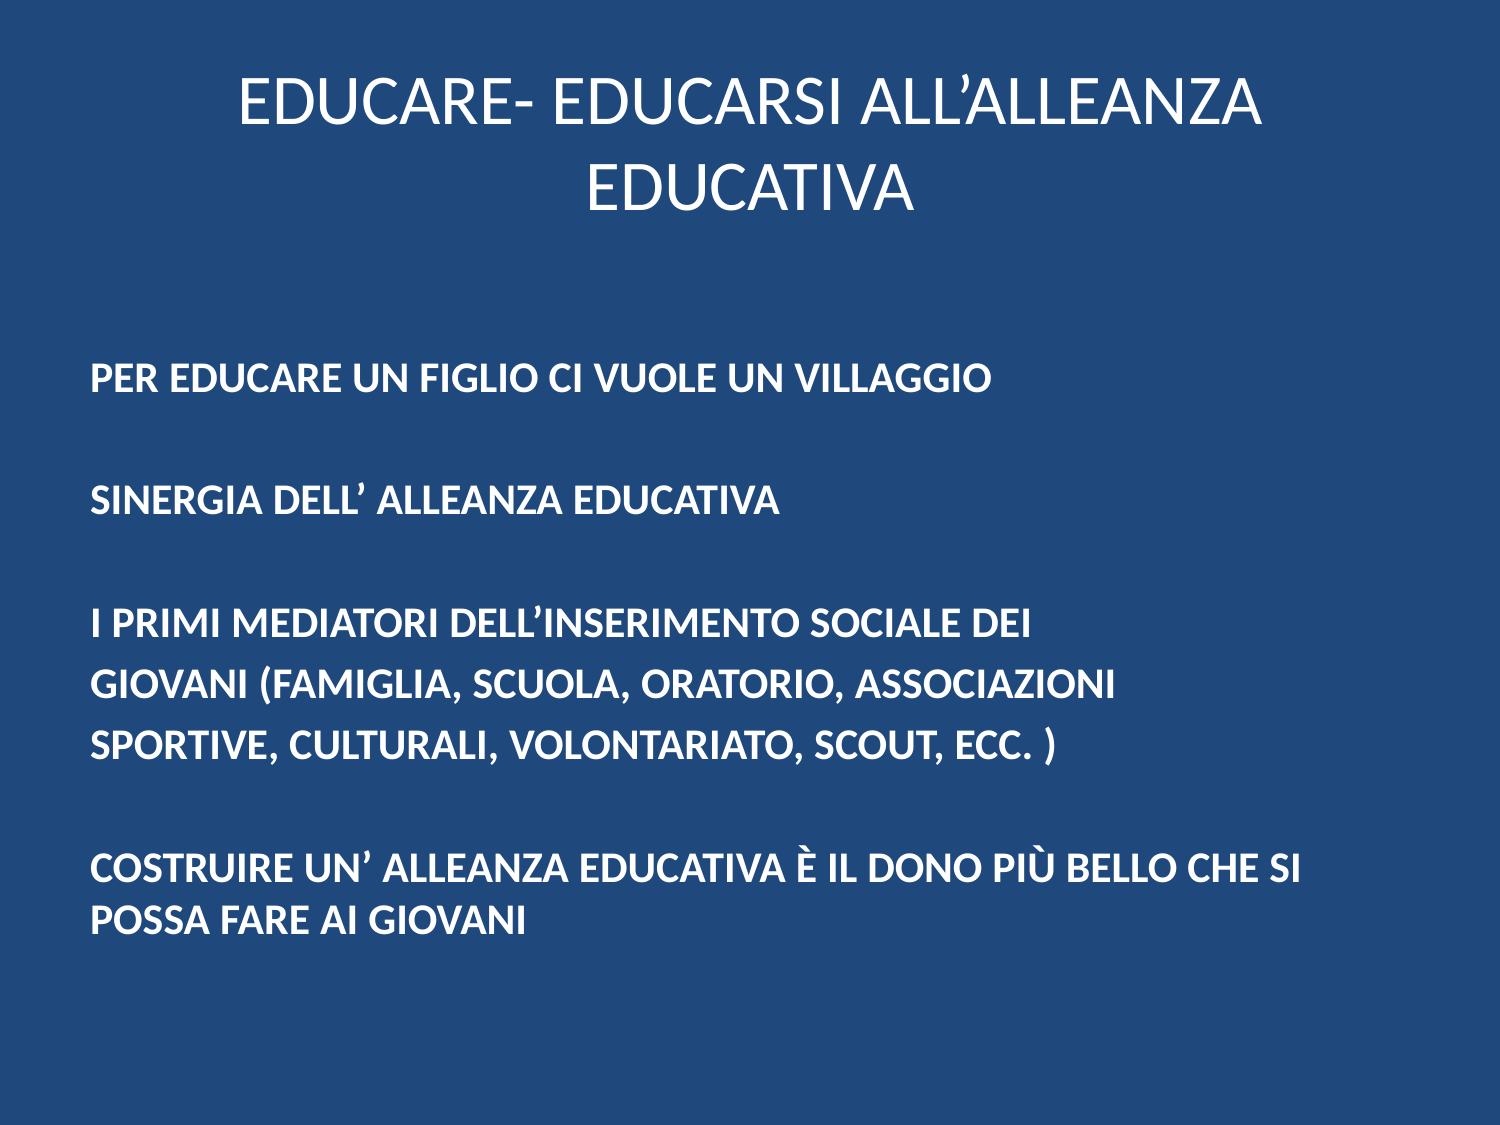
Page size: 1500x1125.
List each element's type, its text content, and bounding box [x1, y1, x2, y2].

list PER EDUCARE UN FIGLIO CI VUOLE UN VILLAGGIO SINERGIA DELL’ ALLEANZA EDUCATIVA I PRIMI MEDIATORI DELL’INSERIMENTO SOCIALE DEI GIOVANI (FAMIGLIA, SCUOLA, ORATORIO, ASSOCIAZIONI SPORTIVE, CULTURALI, VOLONTARIATO, SCOUT, ECC. ) COSTRUIRE UN’ ALLEANZA EDUCATIVA È IL DONO PIÙ BELLO CHE SI POSSA FARE AI GIOVANI [75, 262, 1425, 1005]
title EDUCARE- EDUCARSI ALL’ALLEANZA EDUCATIVA [75, 45, 1425, 233]
